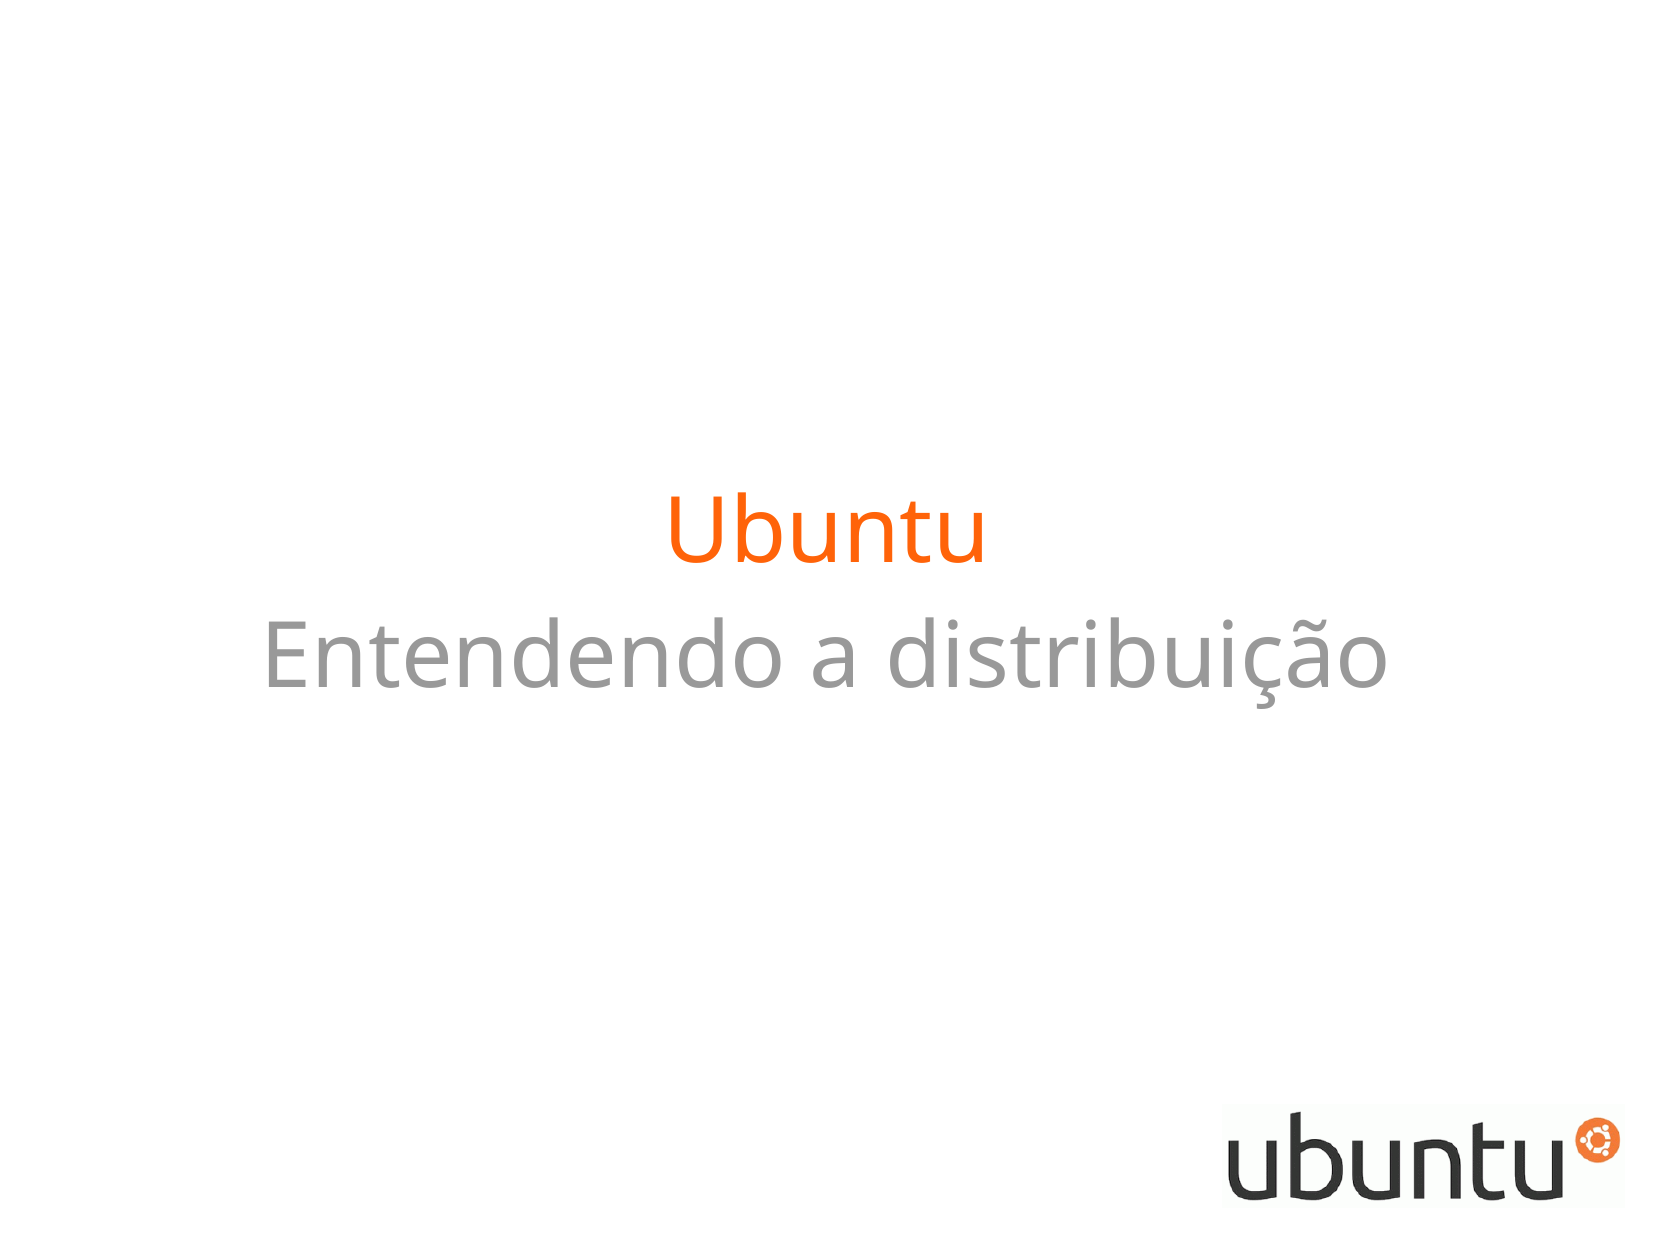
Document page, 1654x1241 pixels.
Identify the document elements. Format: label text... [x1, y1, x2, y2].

picture [1222, 1104, 1625, 1208]
title Ubuntu Entendendo a distribuição [82, 56, 1571, 1123]
